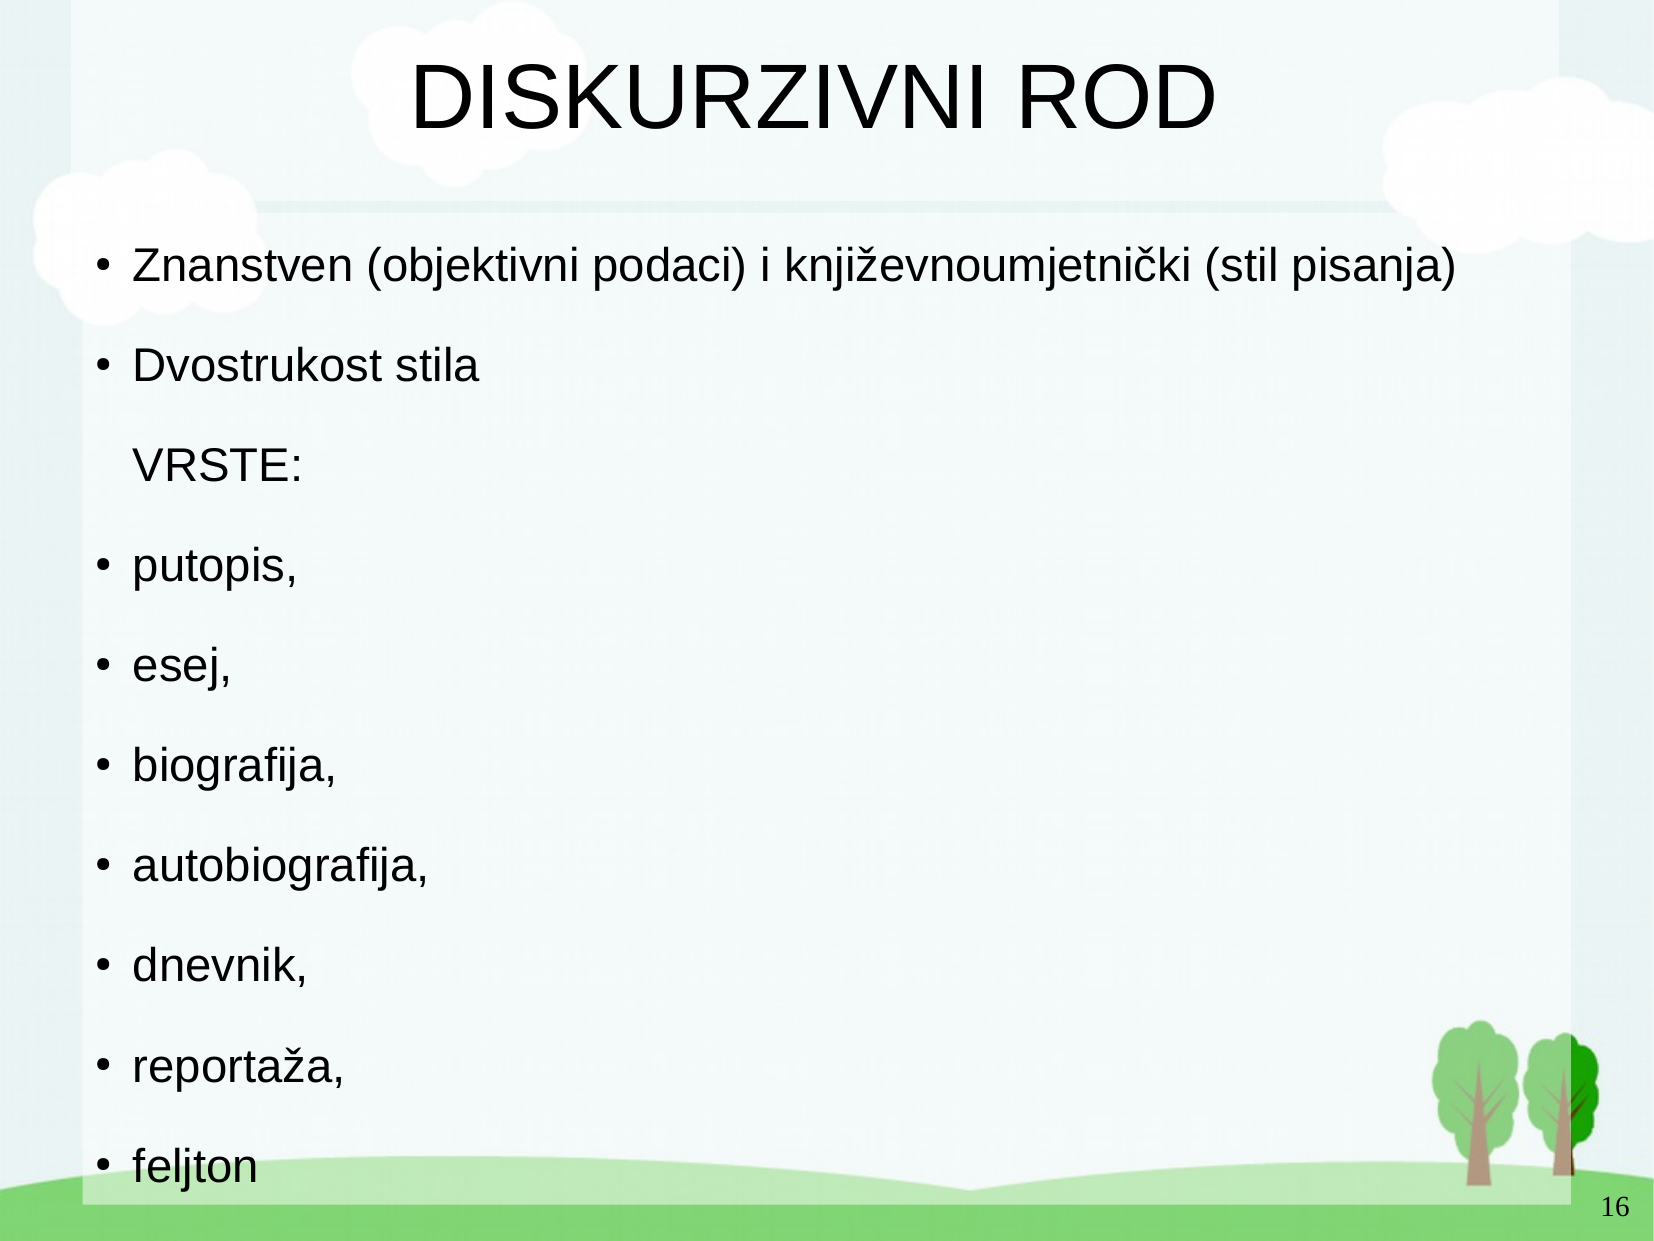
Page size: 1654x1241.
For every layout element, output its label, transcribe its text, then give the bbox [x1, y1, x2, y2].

title DISKURZIVNI ROD [70, 0, 1559, 201]
picture [0, 0, 1654, 1241]
list Znanstven (objektivni podaci) i književnoumjetnički (stil pisanja) Dvostrukost stila VRSTE: putopis, esej, biografija, autobiografija, dnevnik, reportaža, feljton [82, 212, 1571, 1205]
